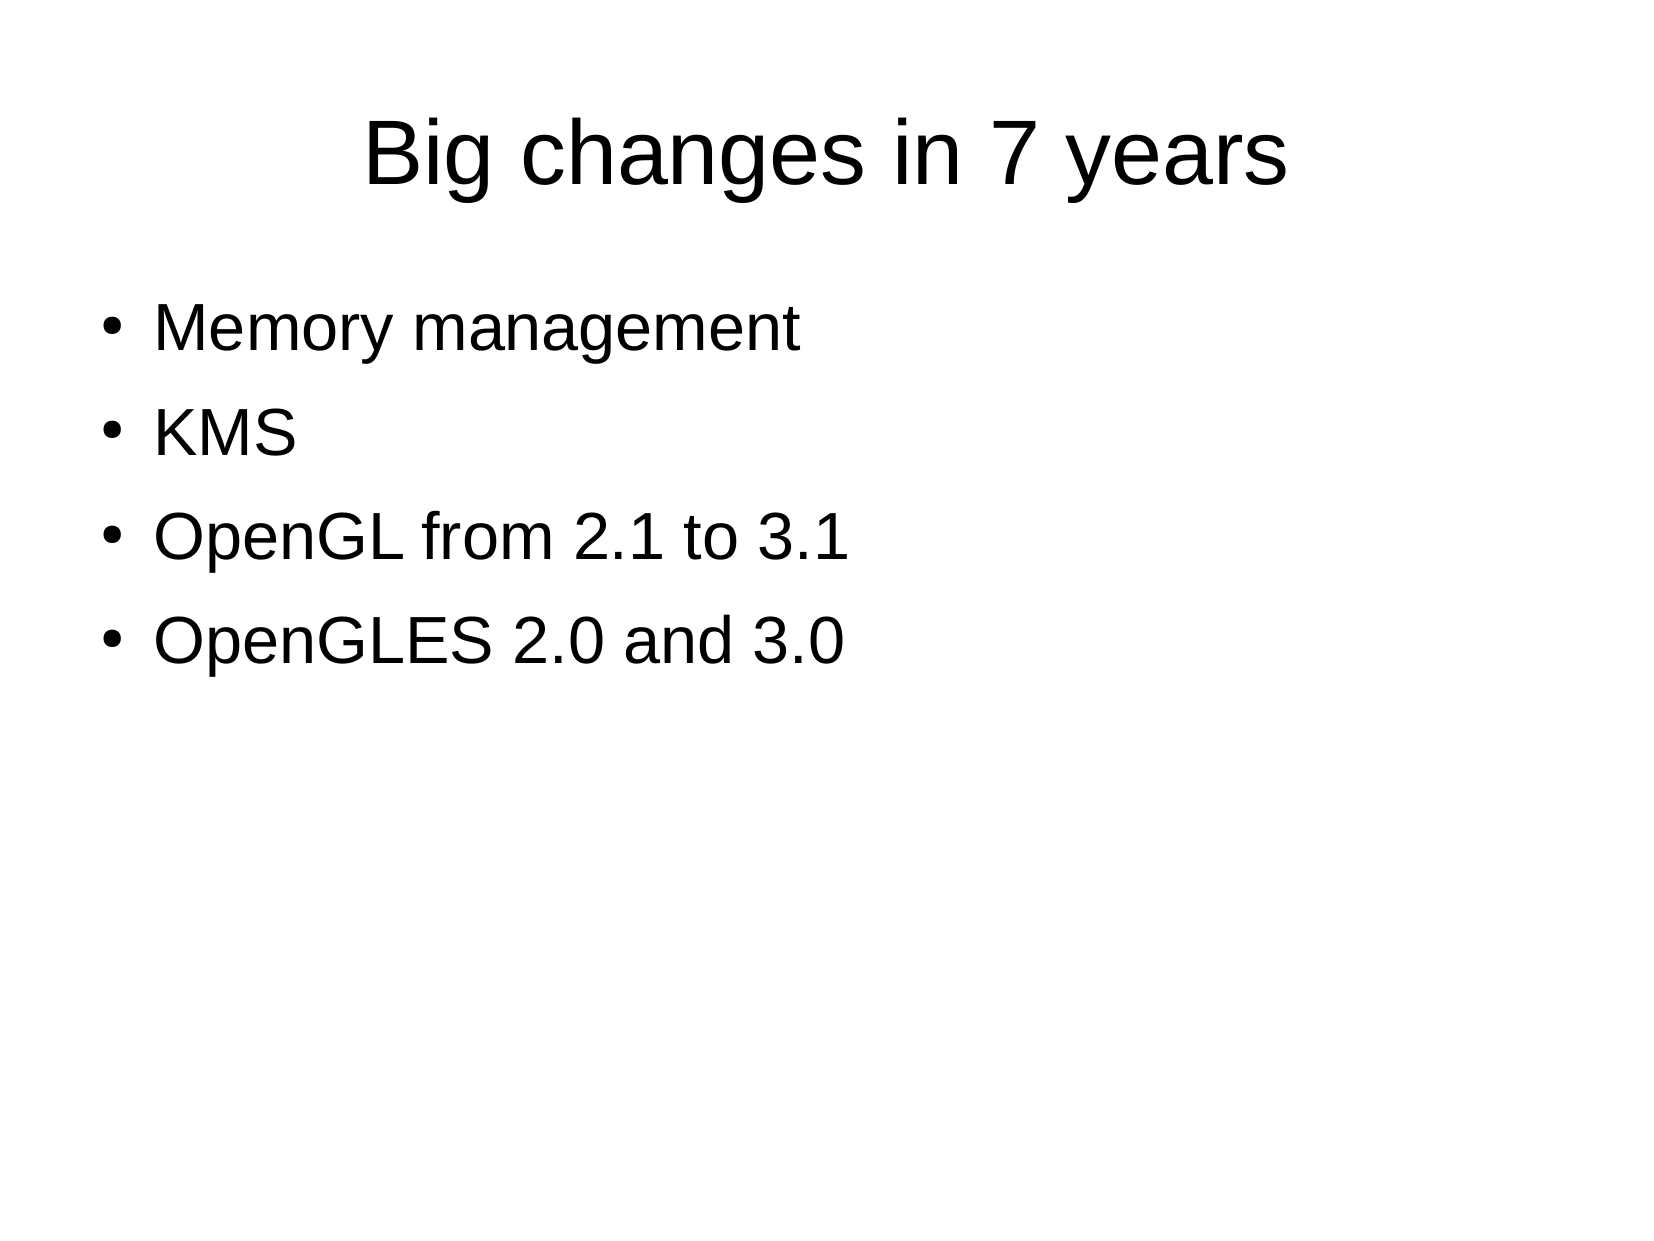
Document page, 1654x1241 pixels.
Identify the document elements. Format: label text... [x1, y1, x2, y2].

list Memory management KMS OpenGL from 2.1 to 3.1 OpenGLES 2.0 and 3.0 [82, 290, 1538, 1010]
title Big changes in 7 years [82, 49, 1571, 257]
